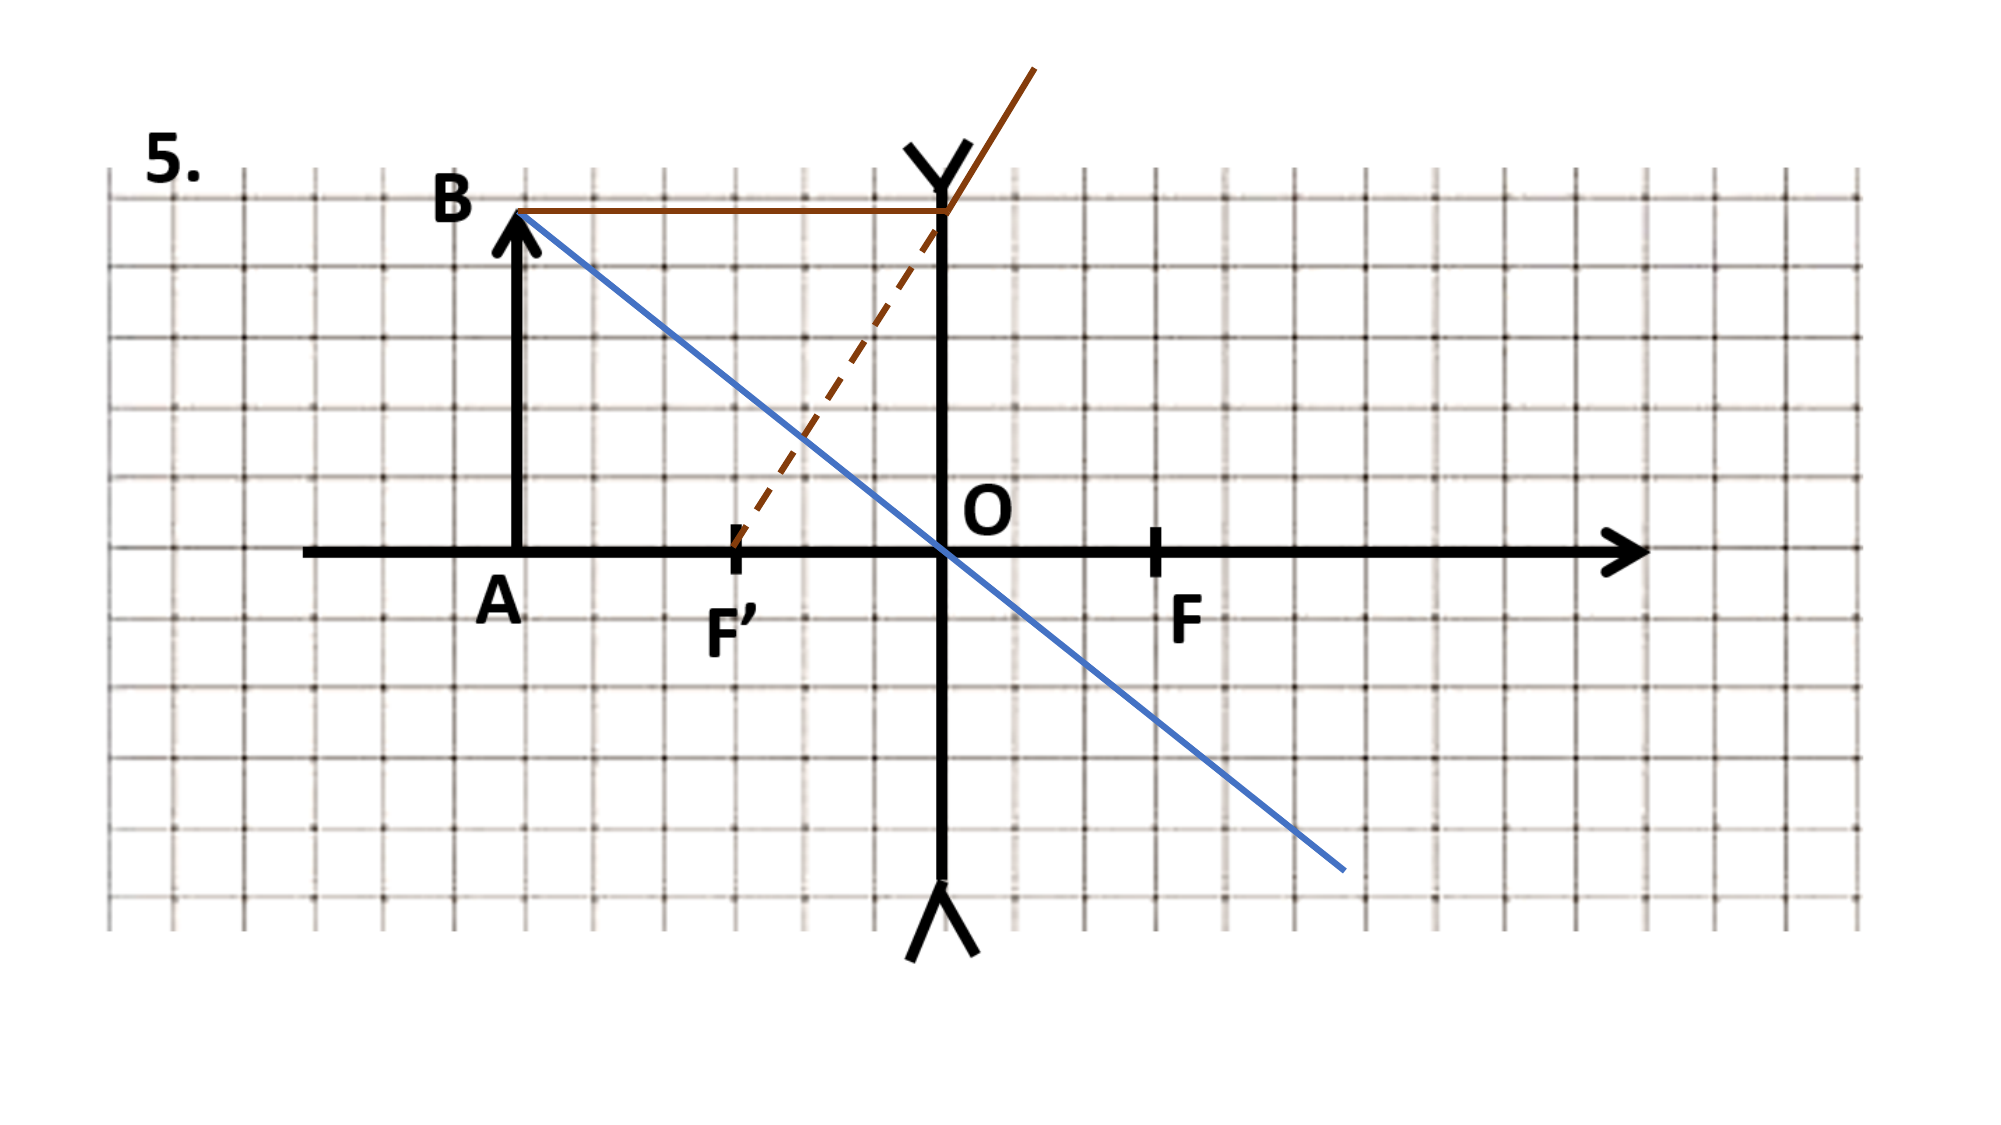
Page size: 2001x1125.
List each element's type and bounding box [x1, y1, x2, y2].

picture [101, 125, 1881, 969]
